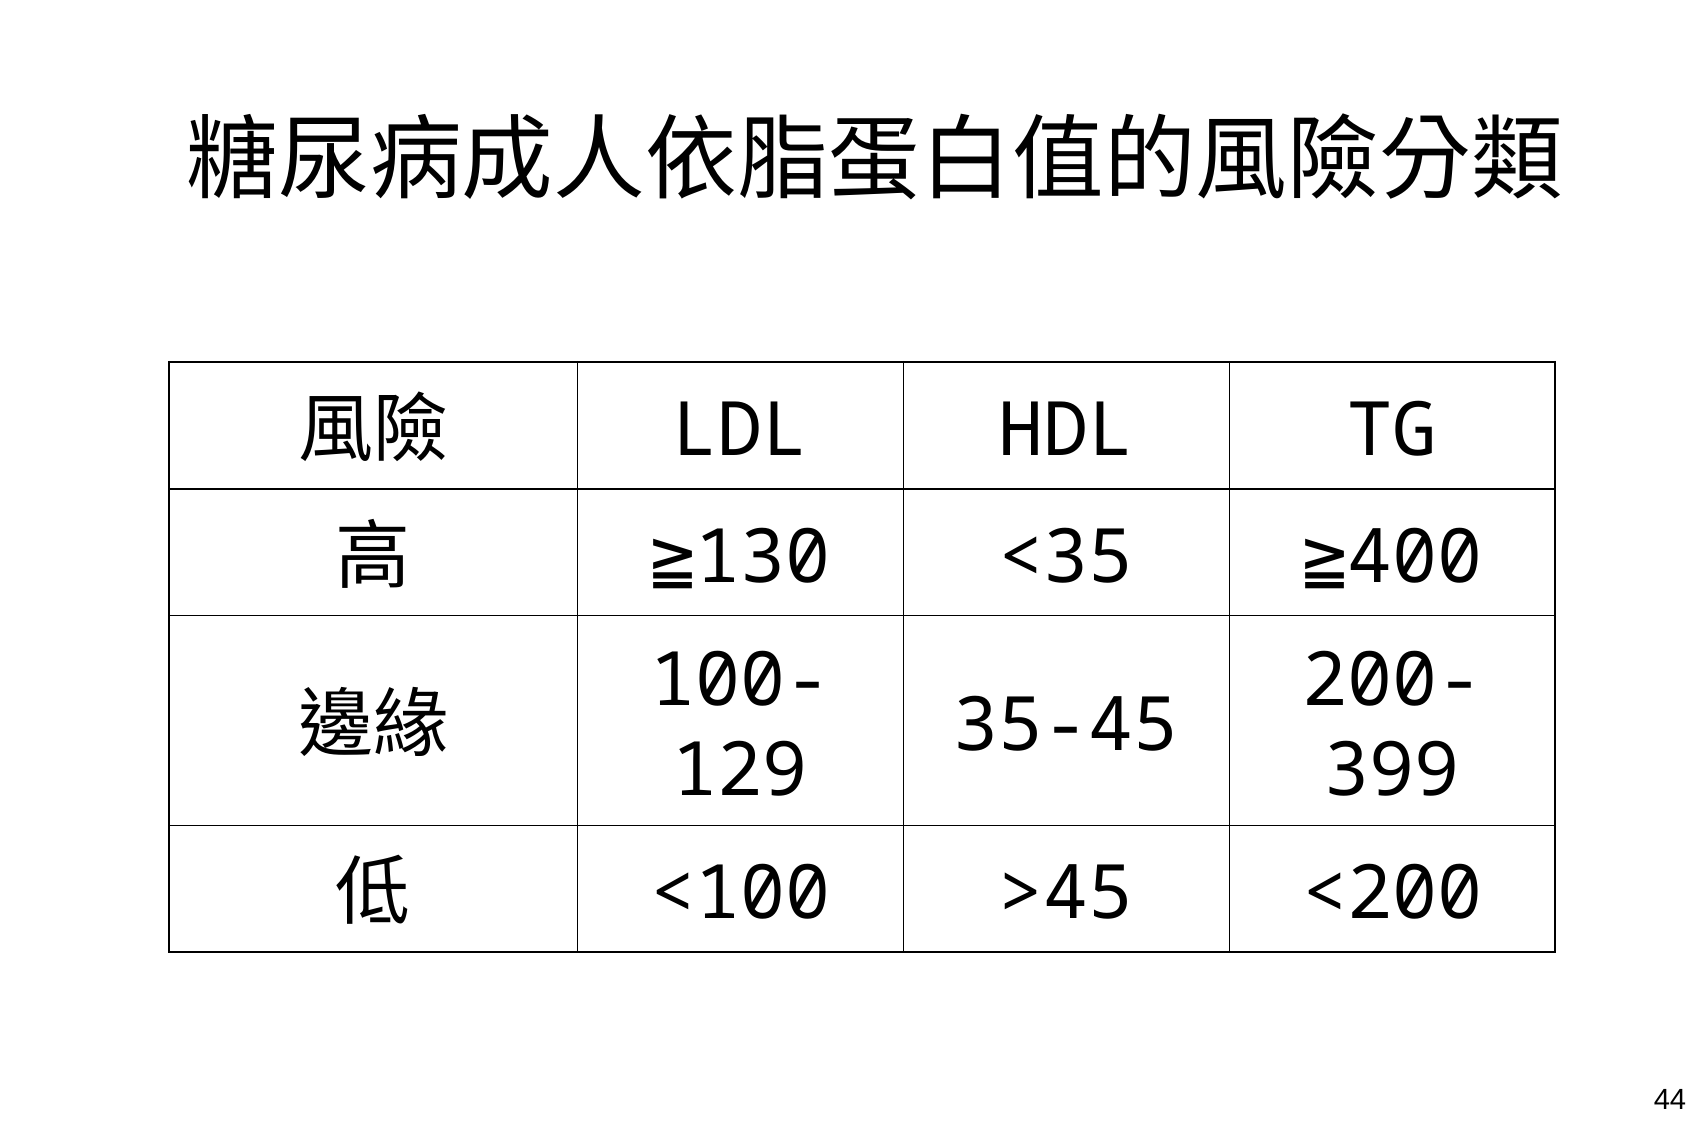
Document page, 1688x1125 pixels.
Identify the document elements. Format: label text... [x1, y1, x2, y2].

table_cell <35 [904, 490, 1229, 615]
table_cell <100 [578, 826, 903, 951]
table_cell ≧400 [1230, 490, 1554, 615]
table_header HDL [904, 363, 1229, 488]
table_cell ≧130 [578, 490, 903, 615]
table_cell 低 [170, 826, 577, 951]
table_cell 35-45 [904, 616, 1229, 825]
table_cell <200 [1230, 826, 1554, 951]
table_cell 100-129 [578, 616, 903, 825]
title 糖尿病成人依脂蛋白值的風險分類 [144, 35, 1651, 276]
table_header TG [1230, 363, 1554, 488]
table_cell >45 [904, 826, 1229, 951]
table_header LDL [578, 363, 903, 488]
table_cell 邊緣 [170, 616, 577, 825]
table_cell 200-399 [1230, 616, 1554, 825]
table_header 風險 [170, 363, 577, 488]
table_cell 高 [170, 490, 577, 615]
